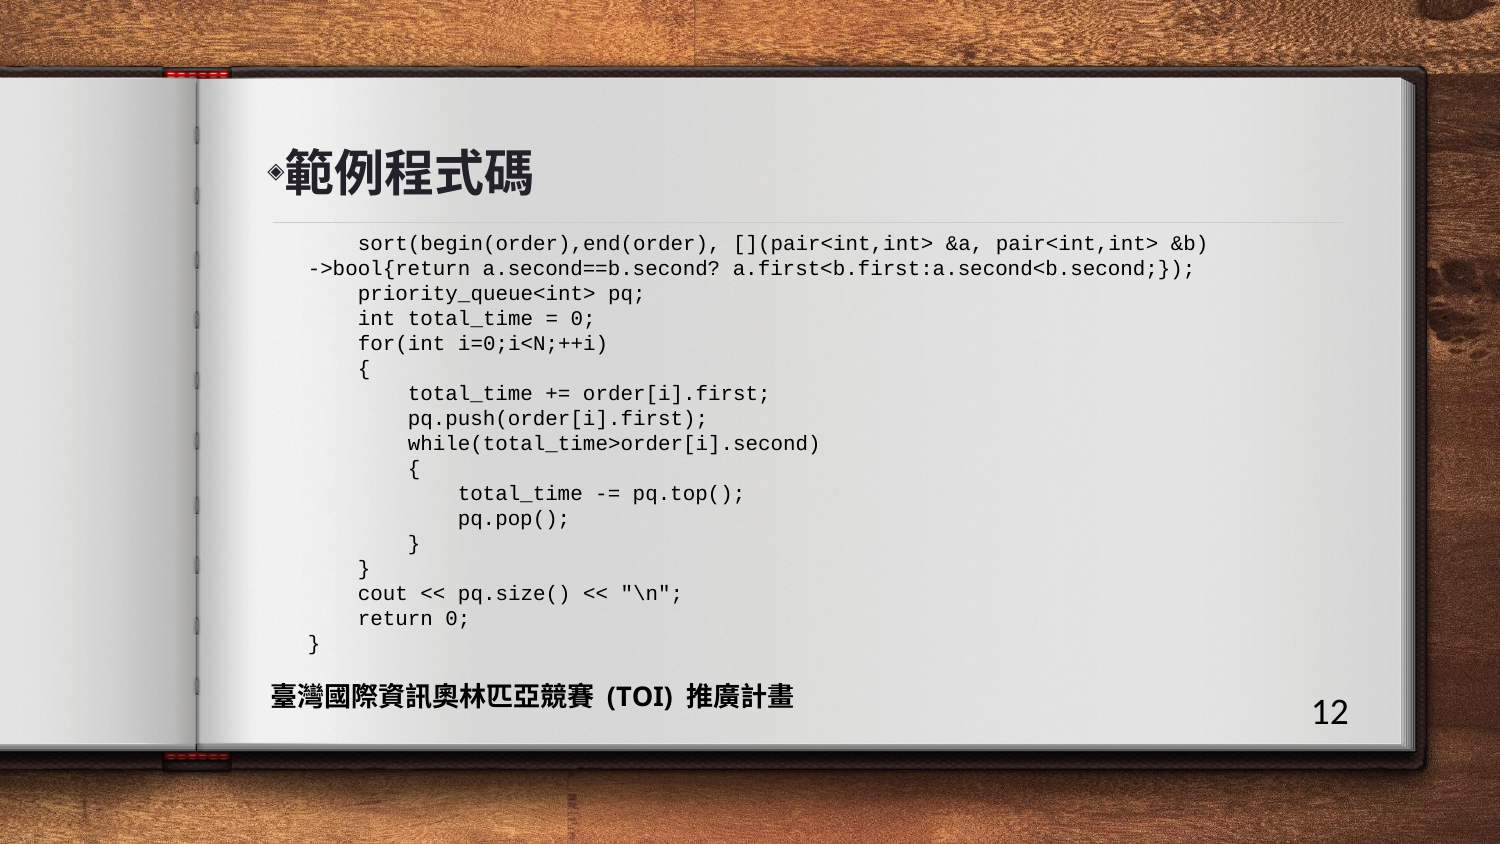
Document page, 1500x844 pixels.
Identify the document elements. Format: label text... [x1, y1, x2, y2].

text_box [1295, 672, 1386, 737]
list 範例程式碼 [252, 126, 1194, 226]
text_box sort(begin(order),end(order), [](pair<int,int> &a, pair<int,int> &b) ->bool{return a.second==b.second? a.first<b.first:a.second<b.second;}); priority_queue<int> pq; int total_time = 0; for(int i=0;i<N;++i) { total_time += order[i].first; pq.push(order[i].first); while(total_time>order[i].second) { total_time -= pq.top(); pq.pop(); } } cout << pq.size() << "\n"; return 0; } [292, 222, 1361, 667]
